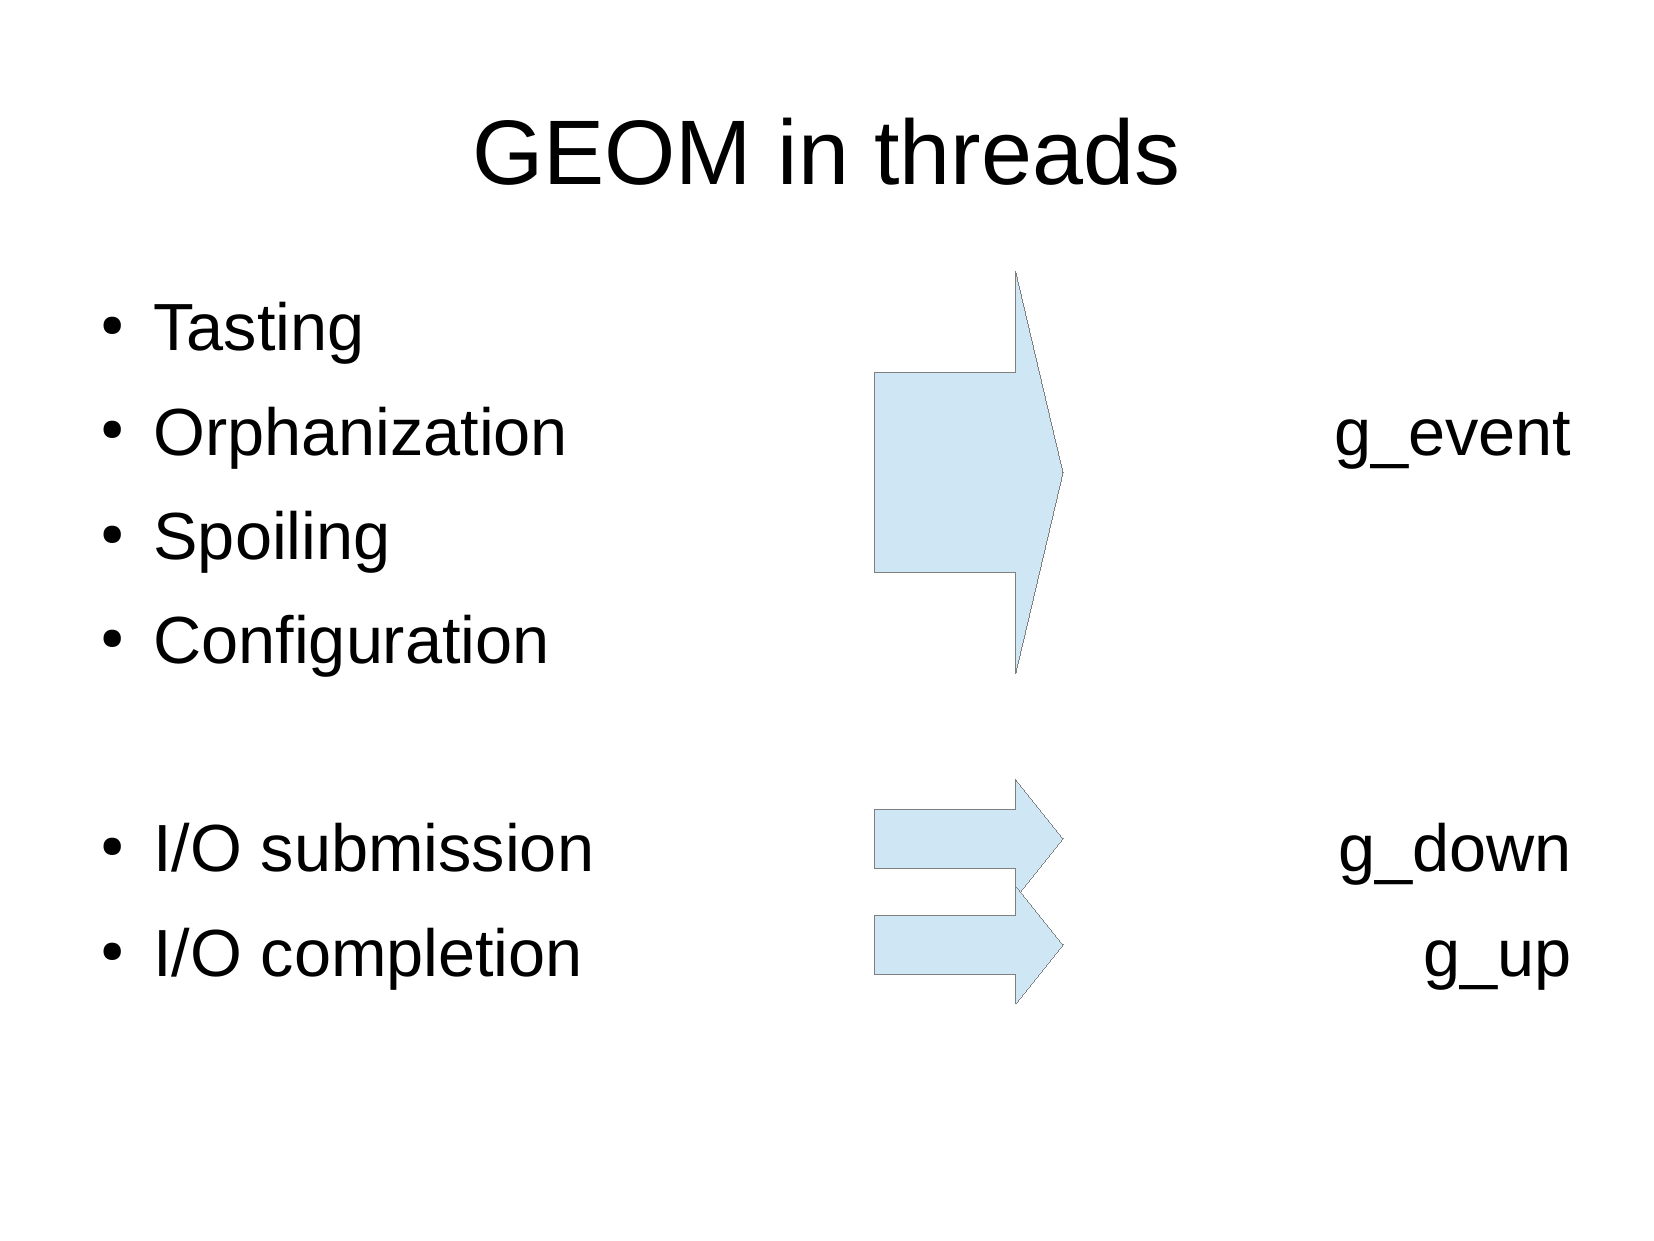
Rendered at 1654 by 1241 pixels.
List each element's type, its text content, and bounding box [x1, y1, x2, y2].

title GEOM in threads [82, 49, 1571, 257]
list Tasting Orphanization Spoiling Configuration I/O submission I/O completion [82, 290, 809, 1109]
list g_event g_down g_up [845, 290, 1572, 1109]
text_box [874, 779, 1064, 1004]
text_box [874, 271, 1064, 674]
